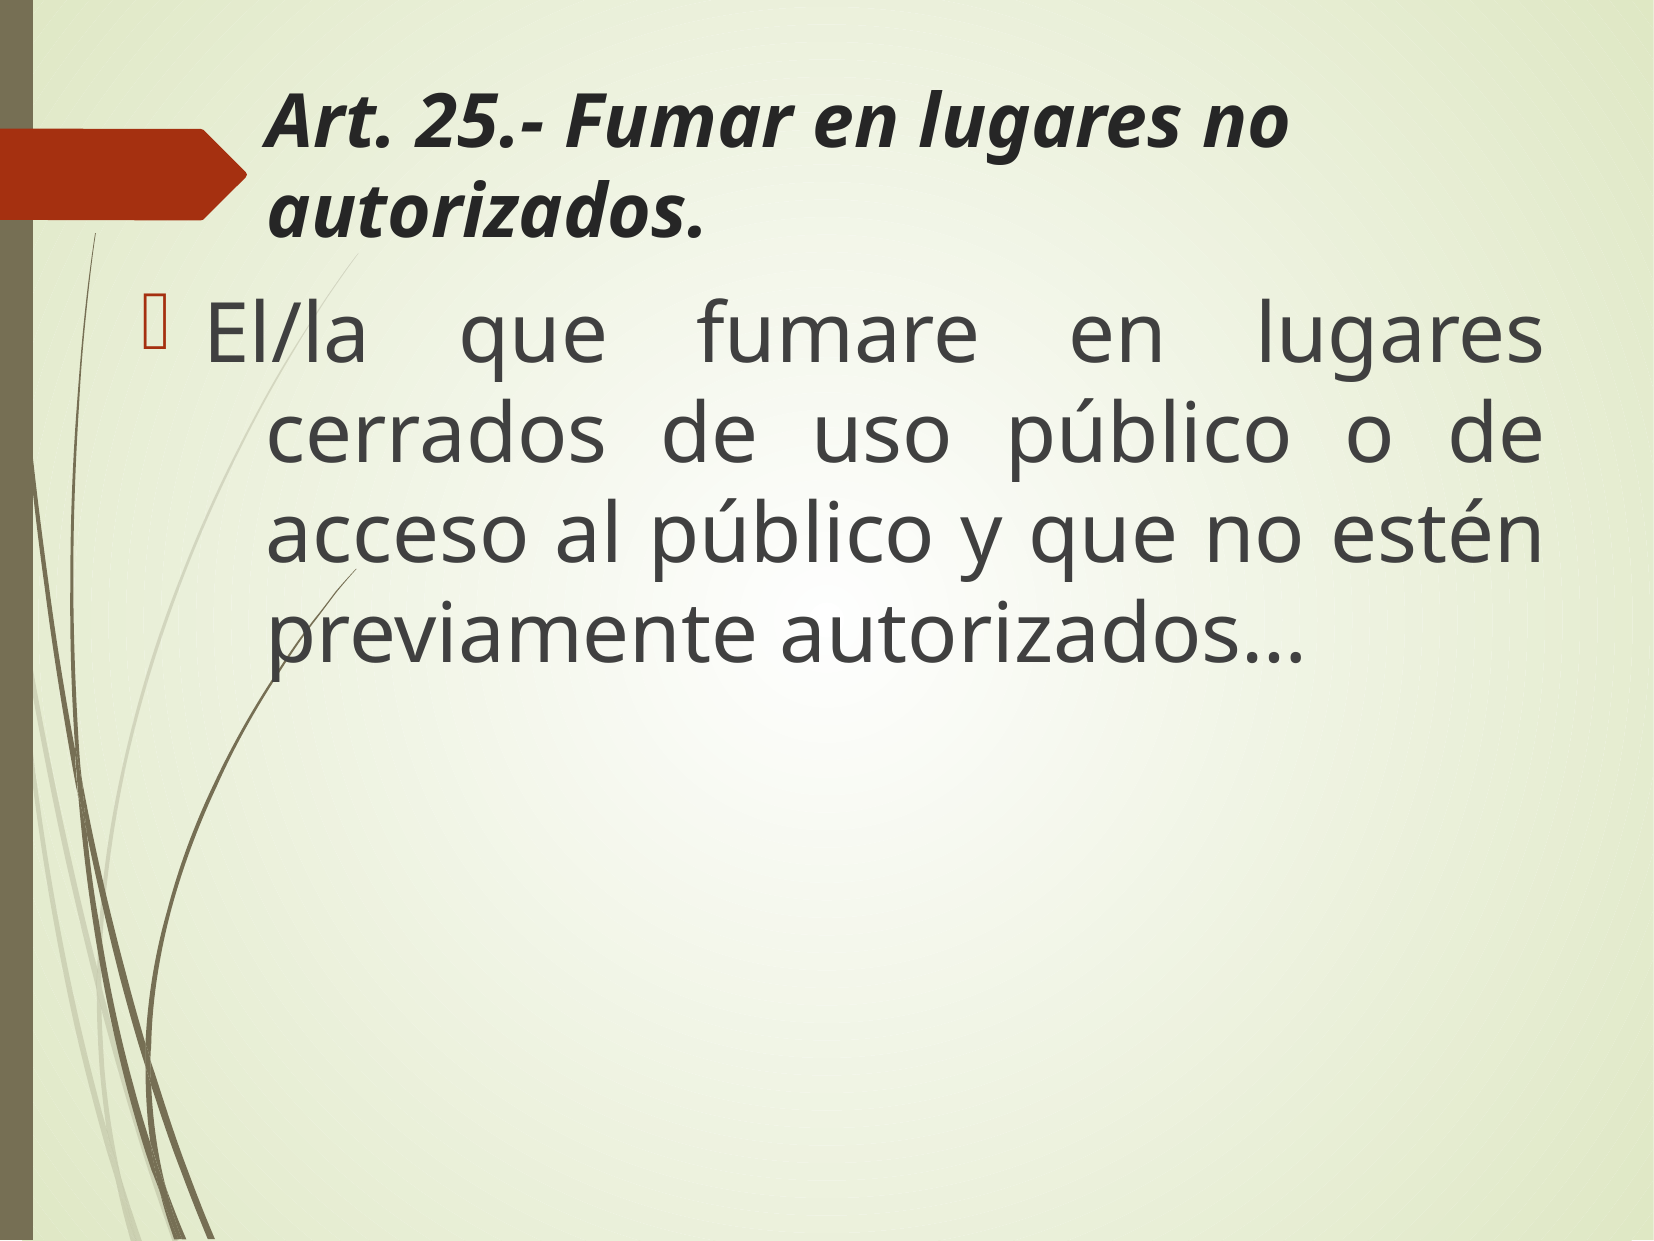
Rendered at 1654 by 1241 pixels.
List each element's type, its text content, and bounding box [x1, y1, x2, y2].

title Art. 25.- Fumar en lugares no autorizados. [251, 64, 1355, 271]
list El/la que fumare en lugares cerrados de uso público o de acceso al público y que no estén previamente autorizados… [126, 271, 1615, 691]
